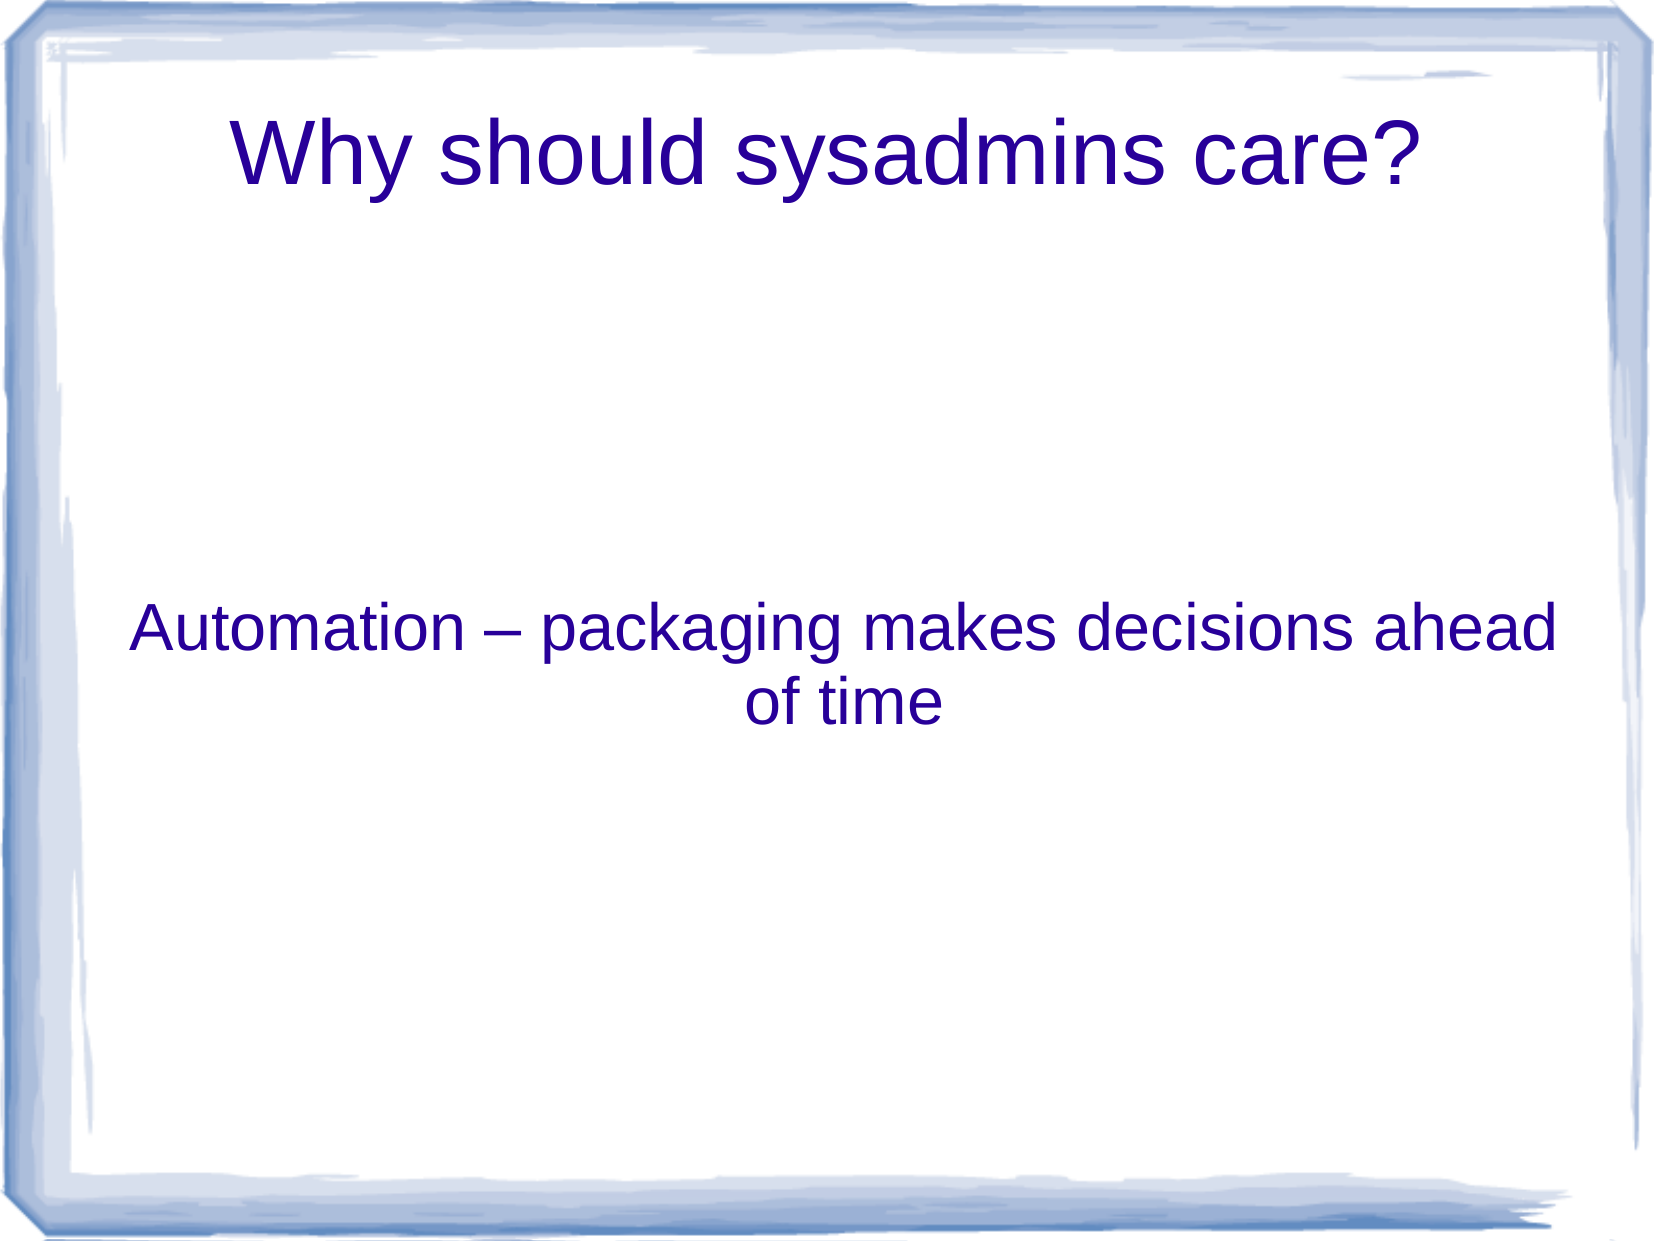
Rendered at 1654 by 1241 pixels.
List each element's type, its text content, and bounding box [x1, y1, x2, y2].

title Why should sysadmins care? [82, 56, 1571, 250]
subtitle Automation – packaging makes decisions ahead of time [118, 332, 1571, 997]
picture [0, 0, 1654, 1241]
